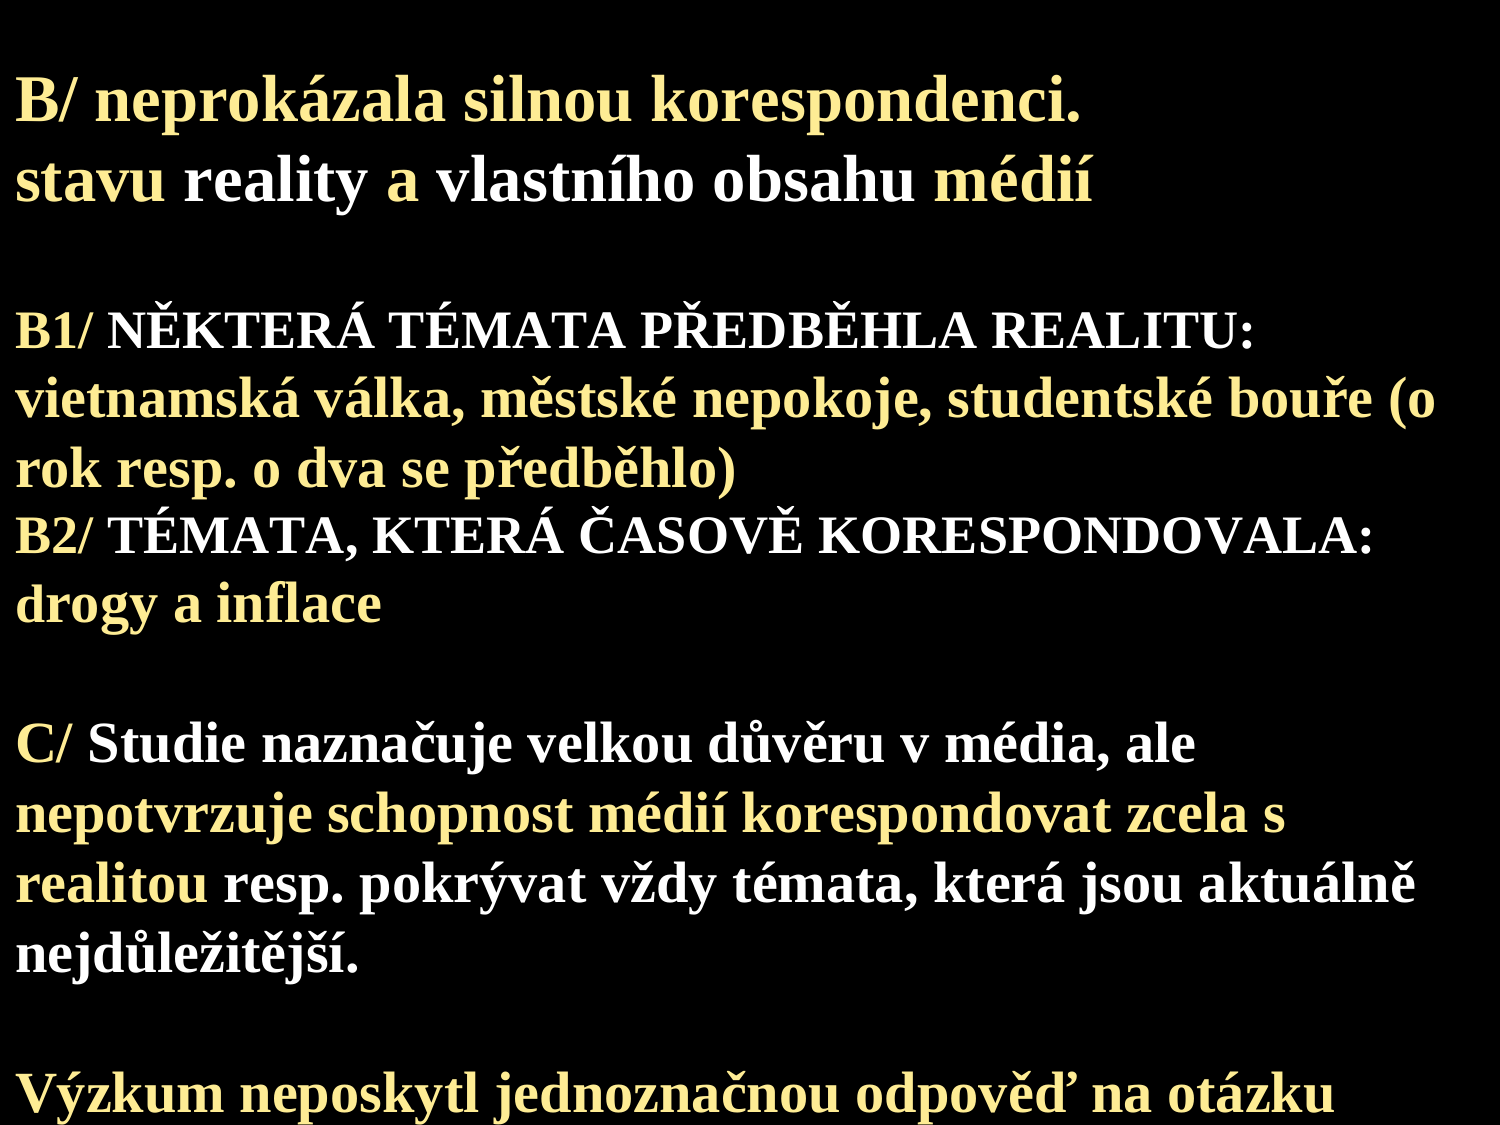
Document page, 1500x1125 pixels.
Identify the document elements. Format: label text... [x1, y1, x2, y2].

title B/ neprokázala silnou korespondenci. stavu reality a vlastního obsahu médií B1/ NĚKTERÁ TÉMATA PŘEDBĚHLA REALITU: vietnamská válka, městské nepokoje, studentské bouře (o rok resp. o dva se předběhlo) B2/ TÉMATA, KTERÁ ČASOVĚ KORESPONDOVALA: drogy a inflace C/ Studie naznačuje velkou důvěru v média, ale nepotvrzuje schopnost médií korespondovat zcela s realitou resp. pokrývat vždy témata, která jsou aktuálně nejdůležitější. Výzkum neposkytl jednoznačnou odpověď na otázku odkud témata přicházejí. [0, 0, 1500, 1125]
